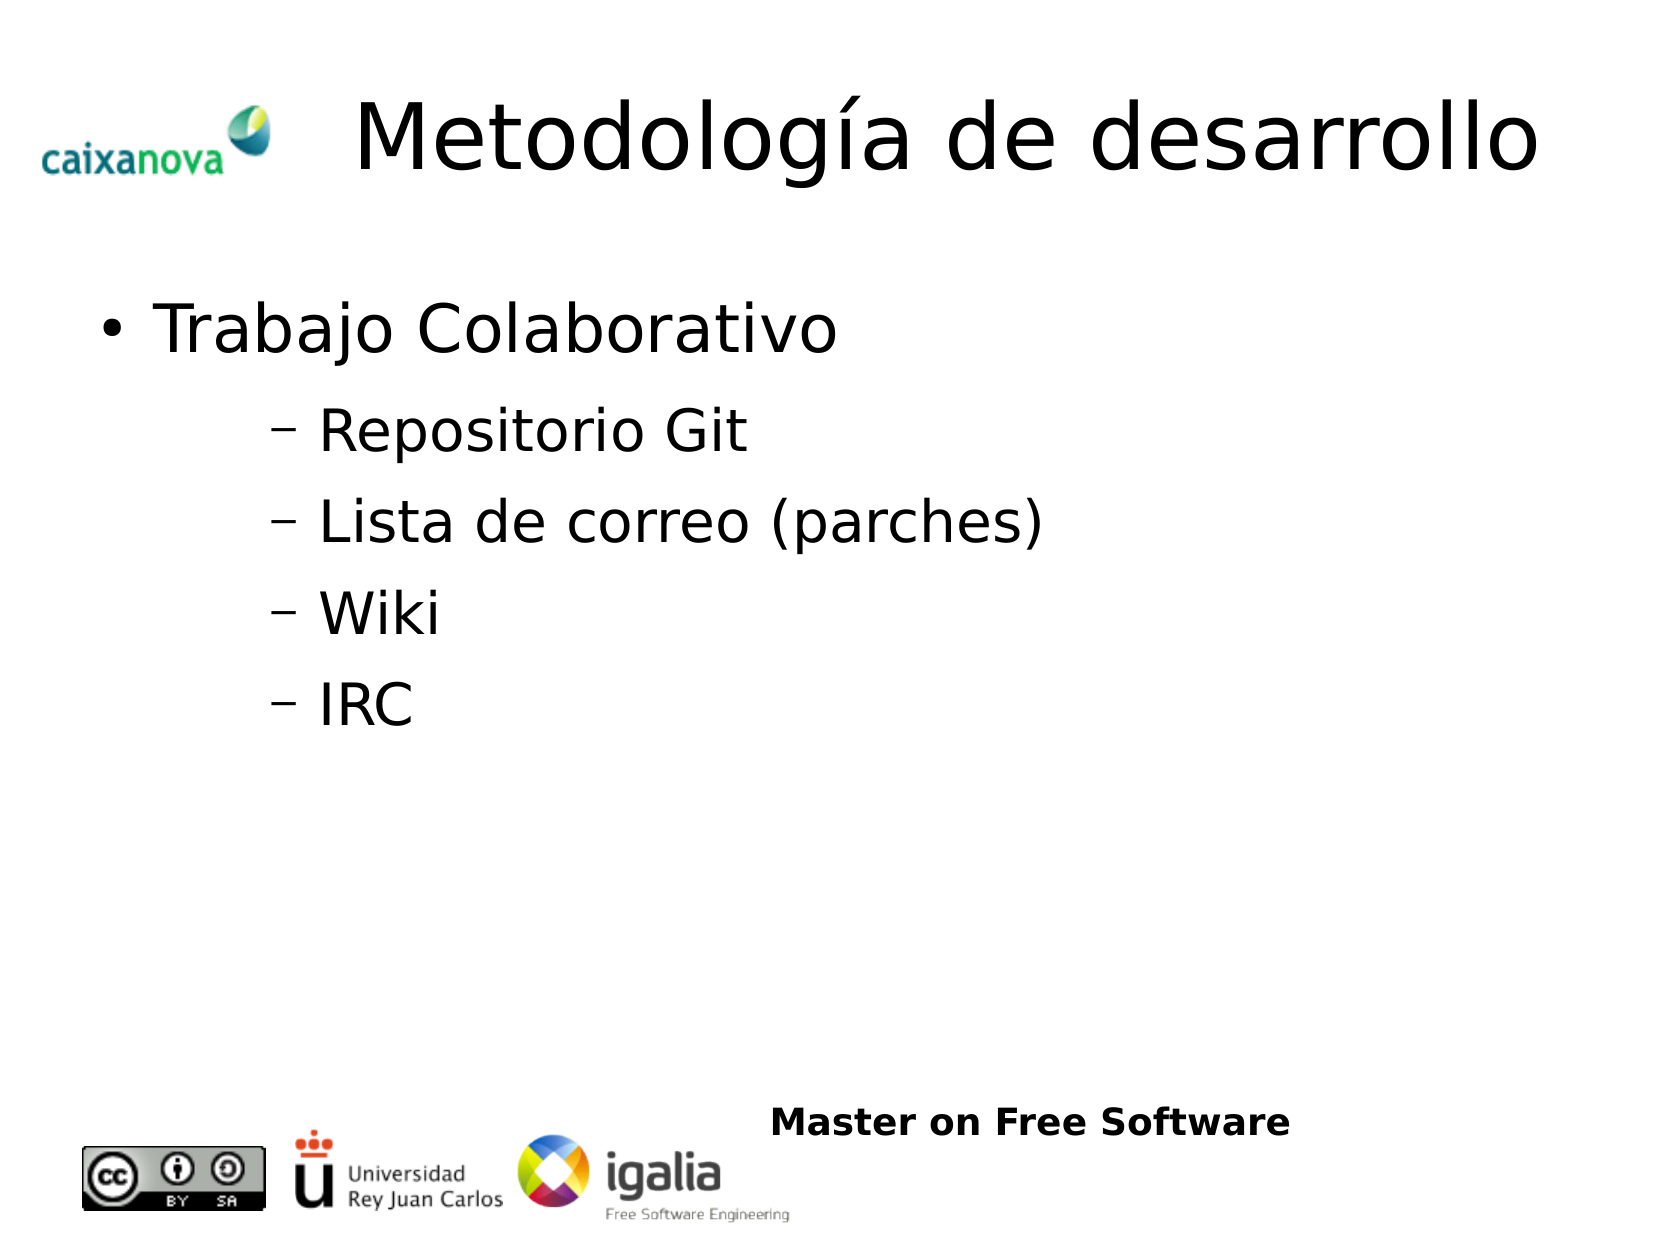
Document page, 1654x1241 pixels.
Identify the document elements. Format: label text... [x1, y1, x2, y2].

title Metodología de desarrollo [295, 46, 1601, 229]
list Trabajo Colaborativo Repositorio Git Lista de correo (parches) Wiki IRC [82, 290, 1571, 1078]
picture [295, 1121, 811, 1235]
picture [29, 73, 284, 207]
picture [82, 1146, 266, 1211]
